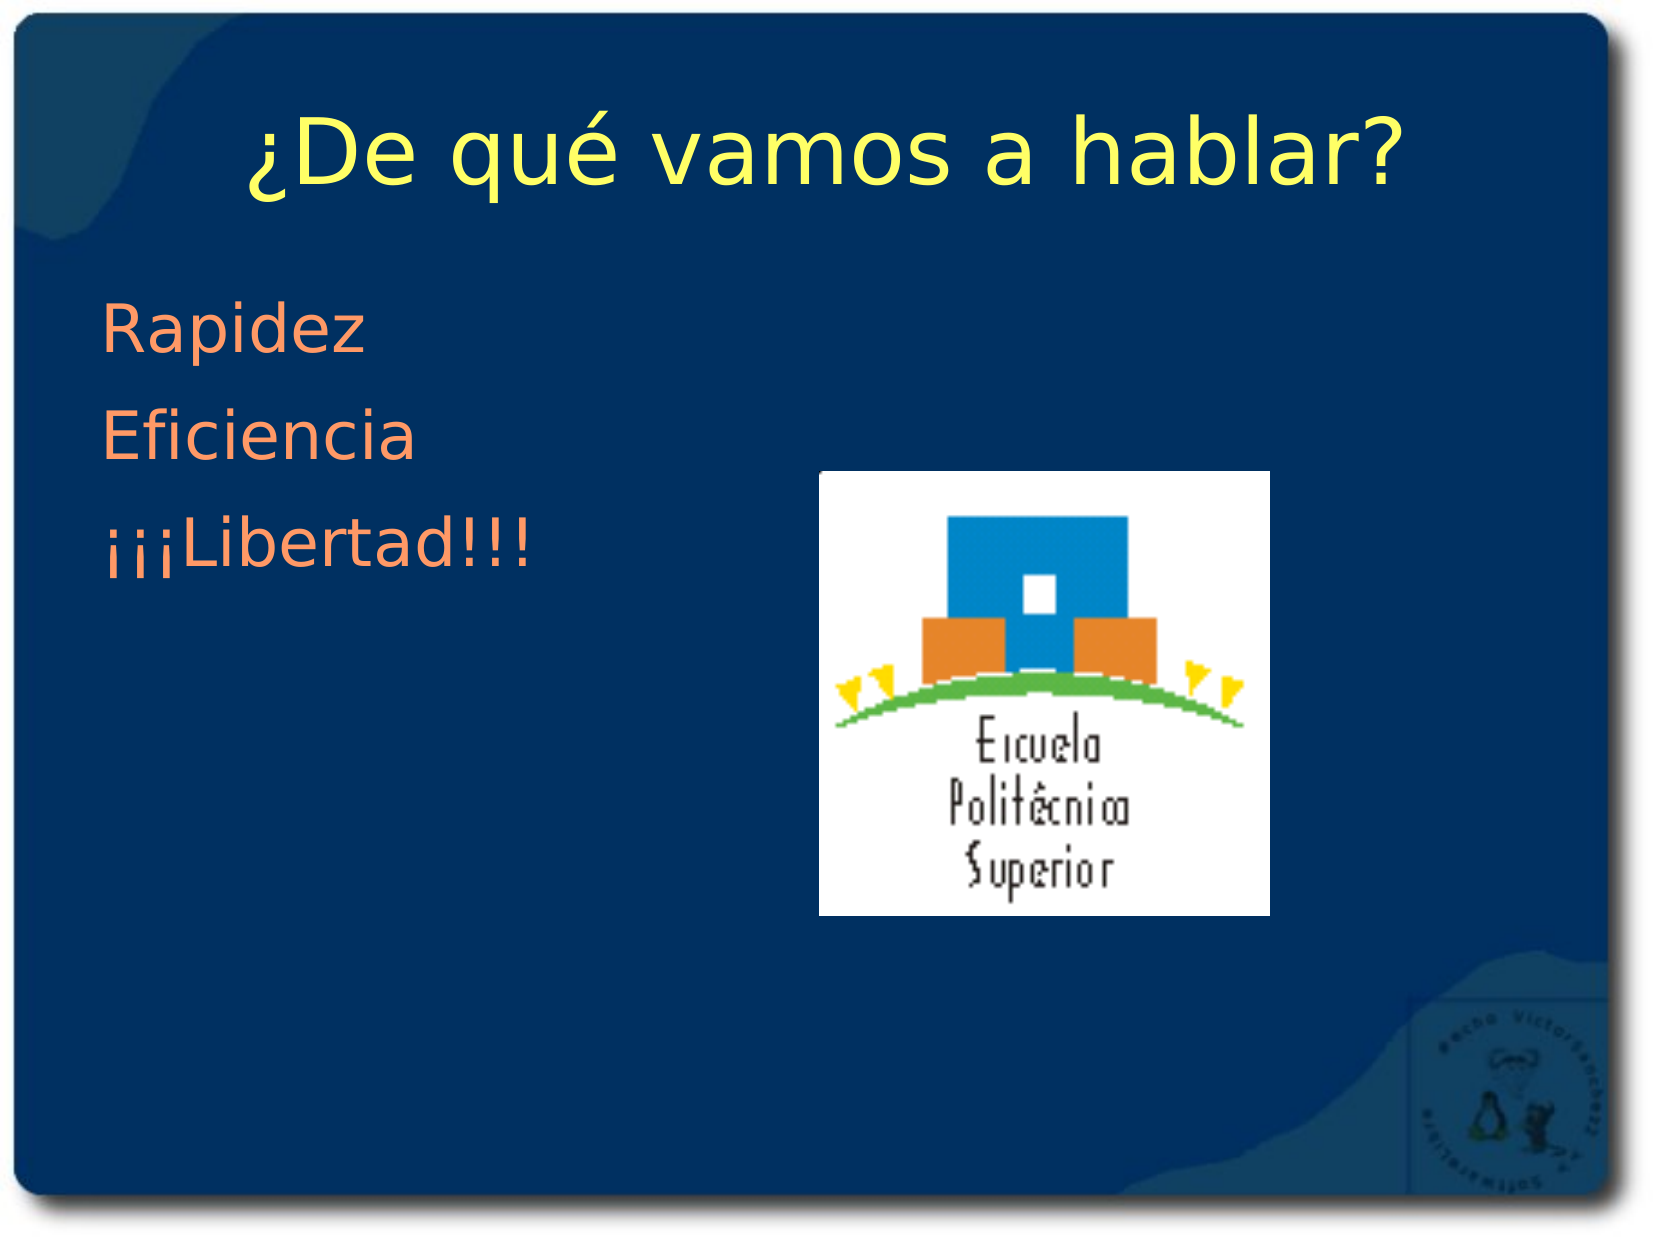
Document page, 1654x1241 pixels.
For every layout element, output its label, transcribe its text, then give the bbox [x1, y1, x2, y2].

list Rapidez Eficiencia ¡¡¡Libertad!!! [82, 290, 1571, 1109]
title ¿De qué vamos a hablar? [82, 49, 1571, 257]
picture [0, 0, 1654, 1241]
